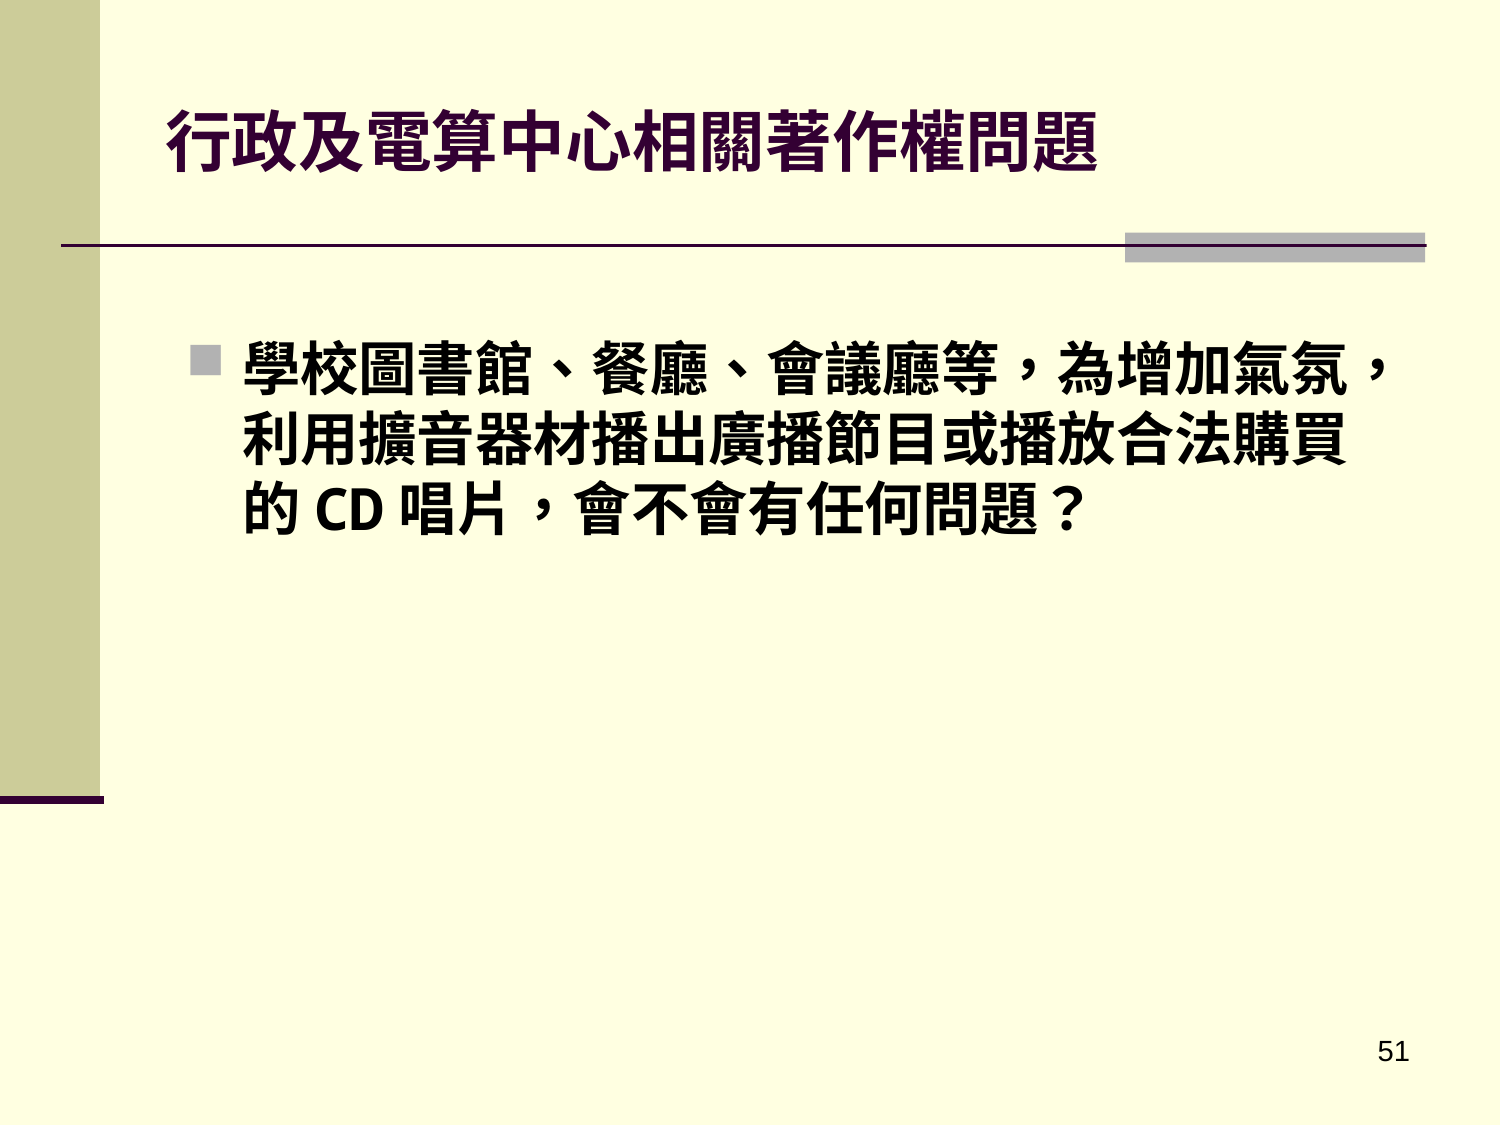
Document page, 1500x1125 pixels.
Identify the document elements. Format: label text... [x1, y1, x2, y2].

text_box <編號> [1074, 1024, 1426, 1103]
list 學校圖書館、餐廳、會議廳等，為增加氣氛，利用擴音器材播出廣播節目或播放合法購買的CD唱片，會不會有任何問題？ [171, 324, 1400, 787]
title 行政及電算中心相關著作權問題 [150, 45, 1426, 234]
